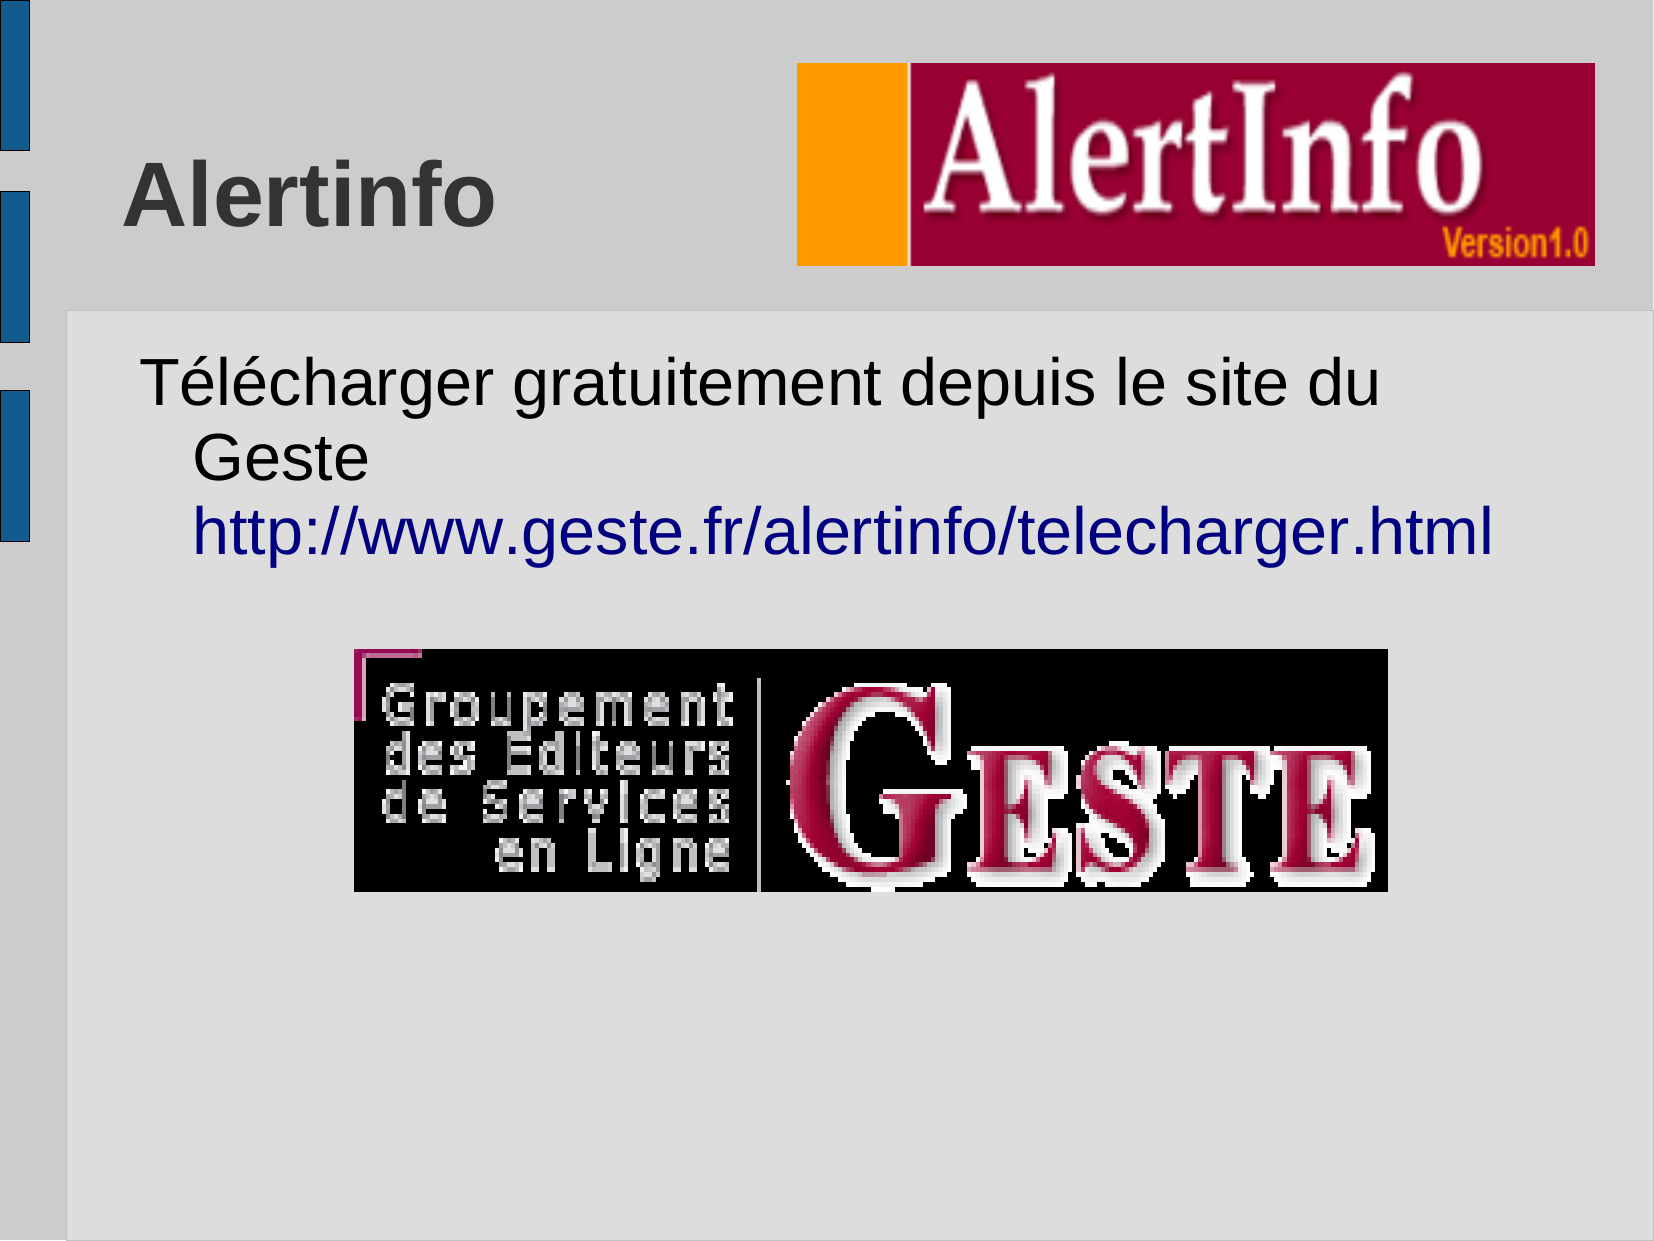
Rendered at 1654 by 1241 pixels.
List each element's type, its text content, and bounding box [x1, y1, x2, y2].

list Télécharger gratuitement depuis le site du Geste http://www.geste.fr/alertinfo/telecharger.html [121, 344, 1534, 1127]
title Alertinfo [121, 91, 1534, 299]
picture [354, 649, 1388, 892]
picture [797, 63, 1595, 266]
